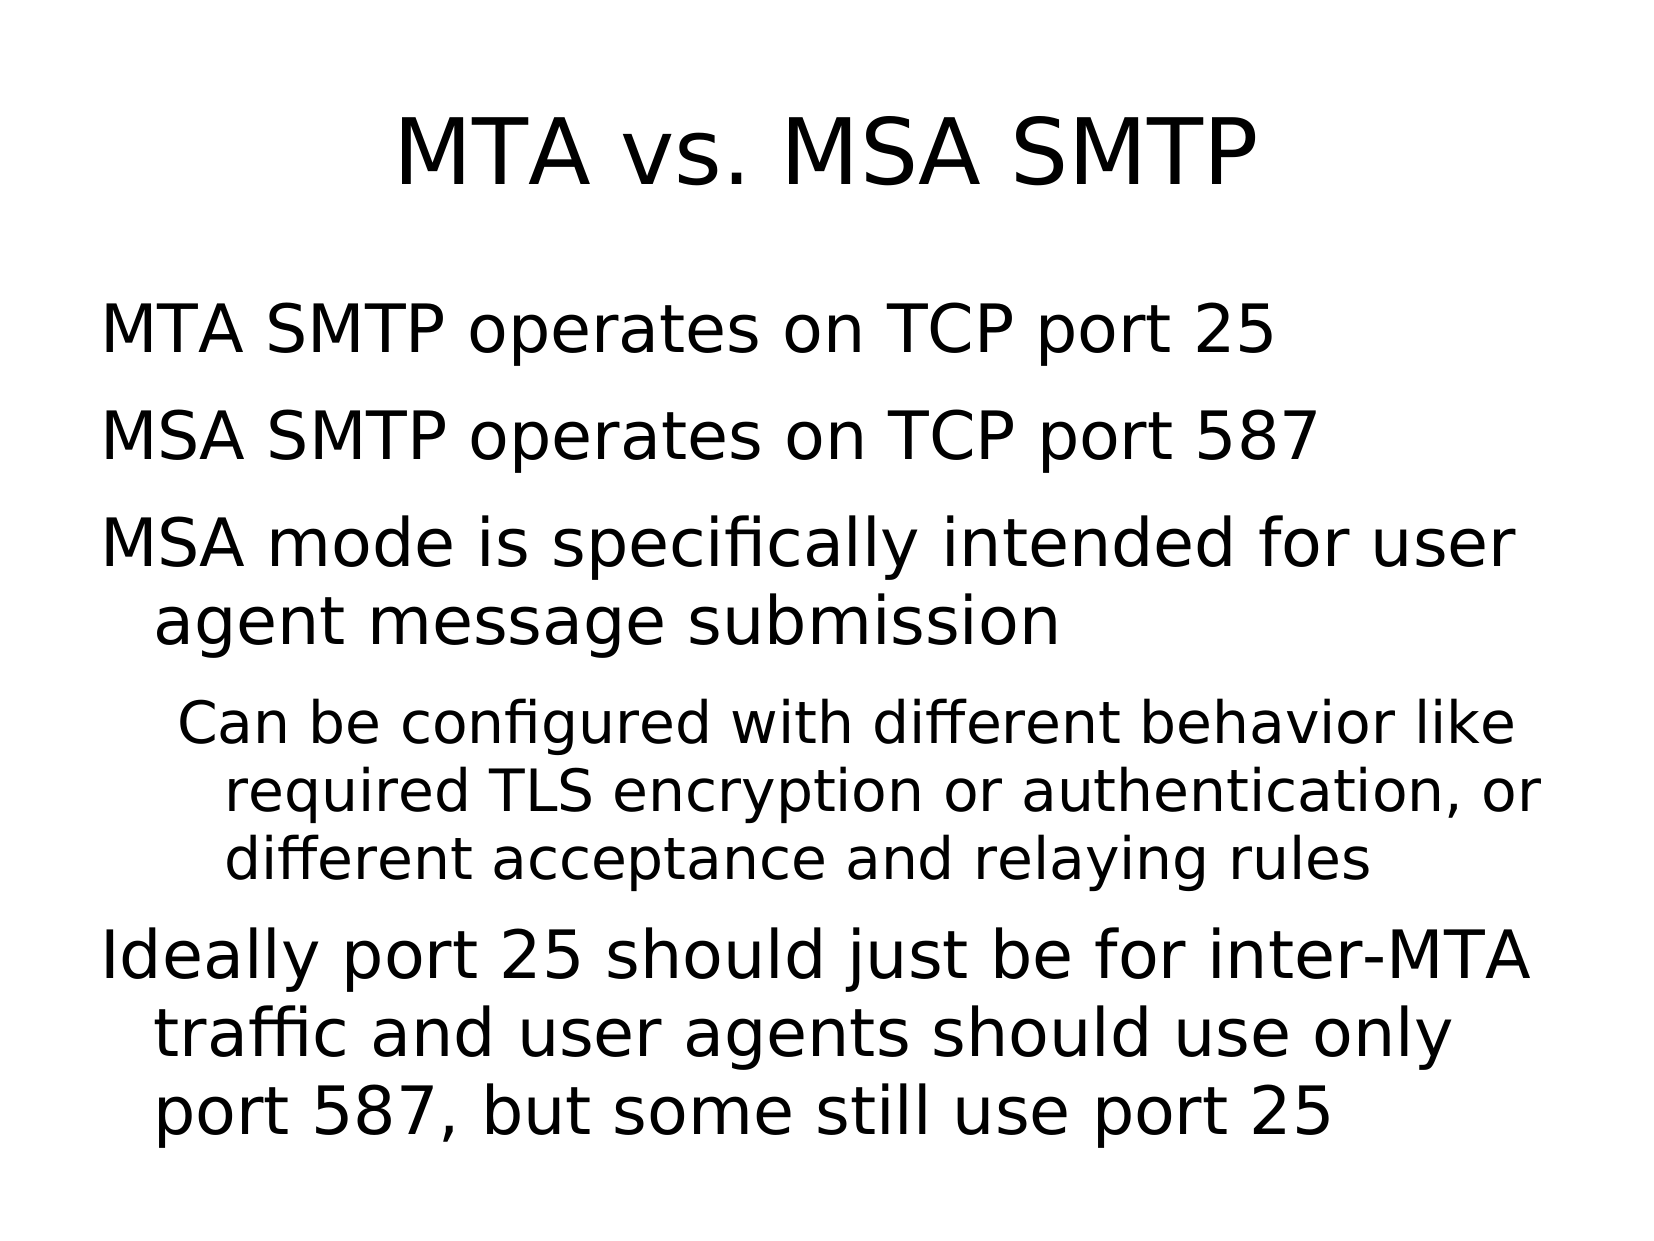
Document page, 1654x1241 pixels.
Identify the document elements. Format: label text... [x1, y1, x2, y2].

title MTA vs. MSA SMTP [82, 56, 1571, 250]
list MTA SMTP operates on TCP port 25 MSA SMTP operates on TCP port 587 MSA mode is specifically intended for user agent message submission Can be configured with different behavior like required TLS encryption or authentication, or different acceptance and relaying rules Ideally port 25 should just be for inter-MTA traffic and user agents should use only port 587, but some still use port 25 [82, 290, 1571, 1151]
